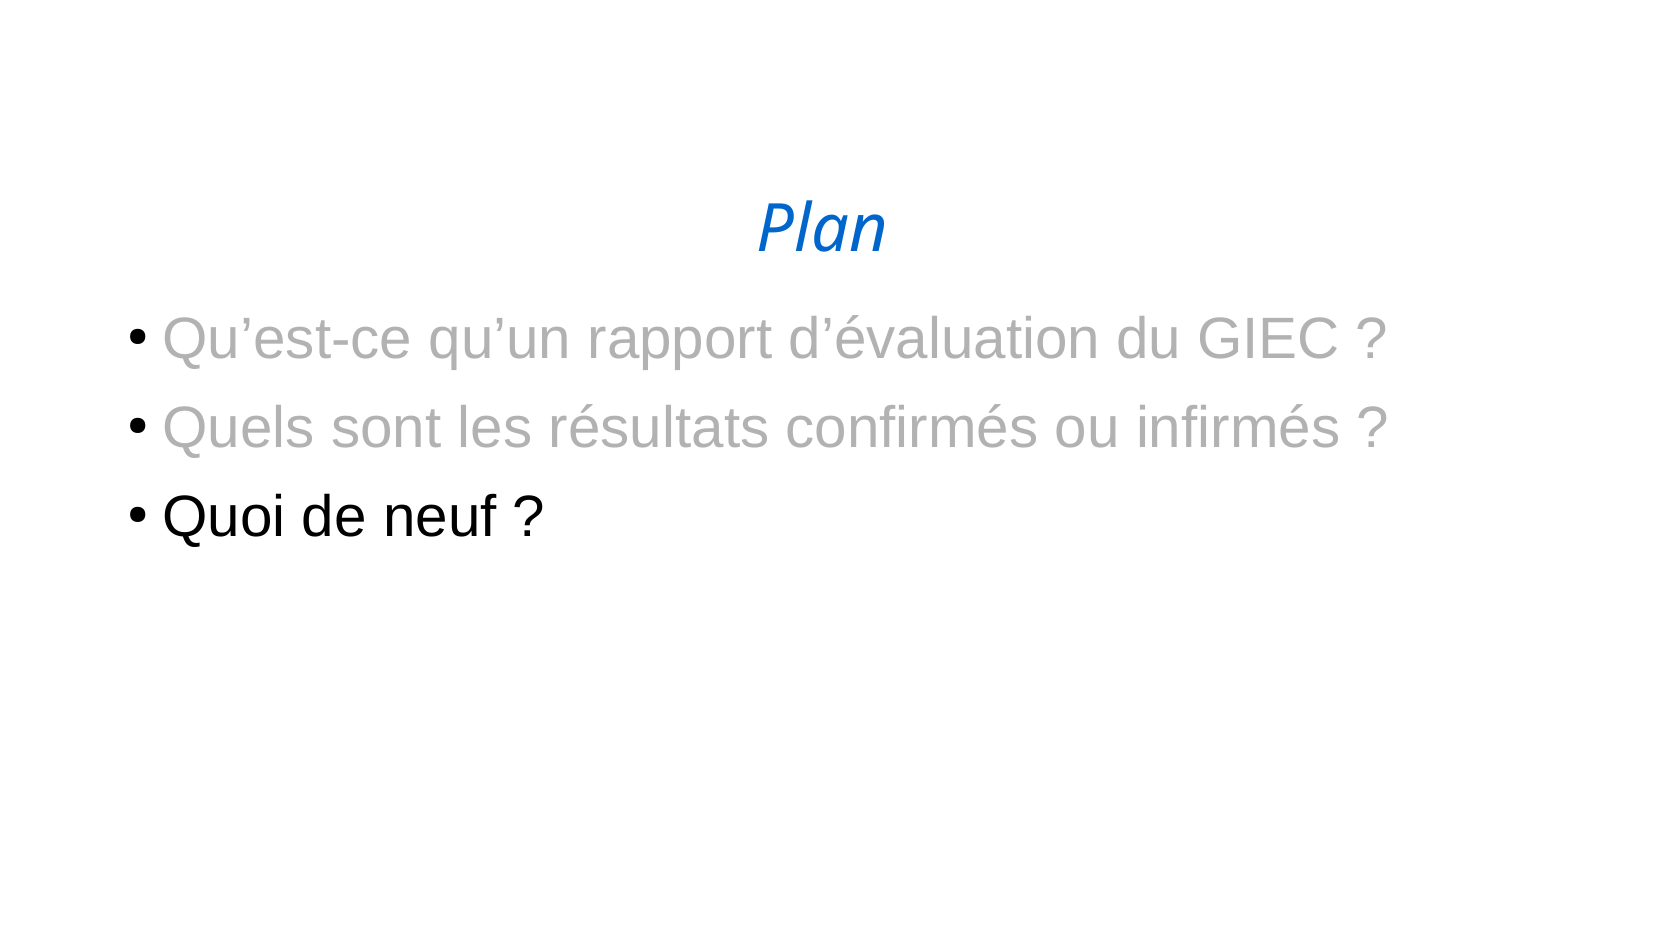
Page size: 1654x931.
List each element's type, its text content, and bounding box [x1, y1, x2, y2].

text_box Plan [63, 177, 1583, 273]
text_box Qu’est-ce qu’un rapport d’évaluation du GIEC ? Quels sont les résultats confirmés ou infirmés ? Quoi de neuf ? [112, 298, 1546, 766]
